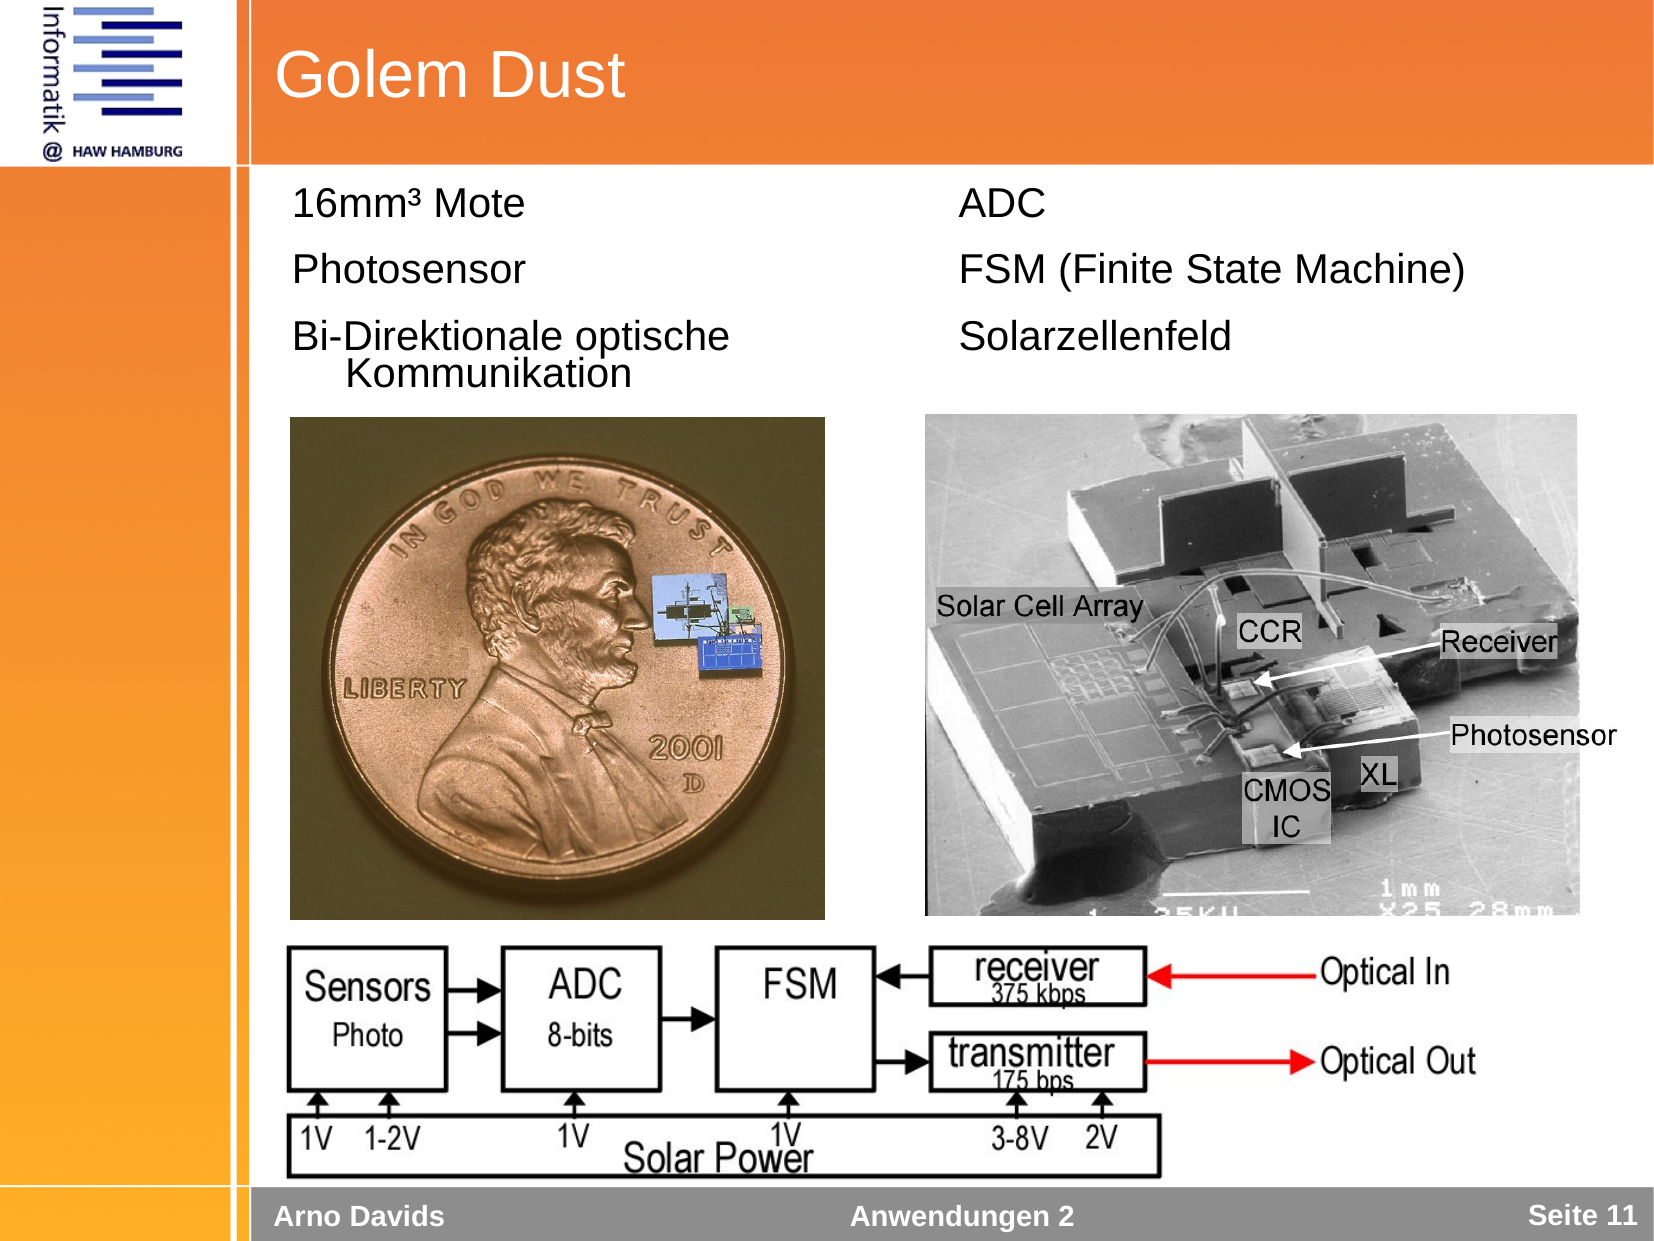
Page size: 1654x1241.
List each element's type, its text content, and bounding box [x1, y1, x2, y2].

picture [43, 5, 186, 162]
list ADC FSM (Finite State Machine) Solarzellenfeld [940, 187, 1576, 413]
title Golem Dust [274, 19, 1651, 130]
picture [0, 0, 1654, 1241]
list ADC FSM (Finite State Machine) Solarzellenfeld [940, 916, 1576, 1160]
list 16mm³ Mote Photosensor Bi-Direktionale optische Kommunikation [274, 187, 909, 1160]
